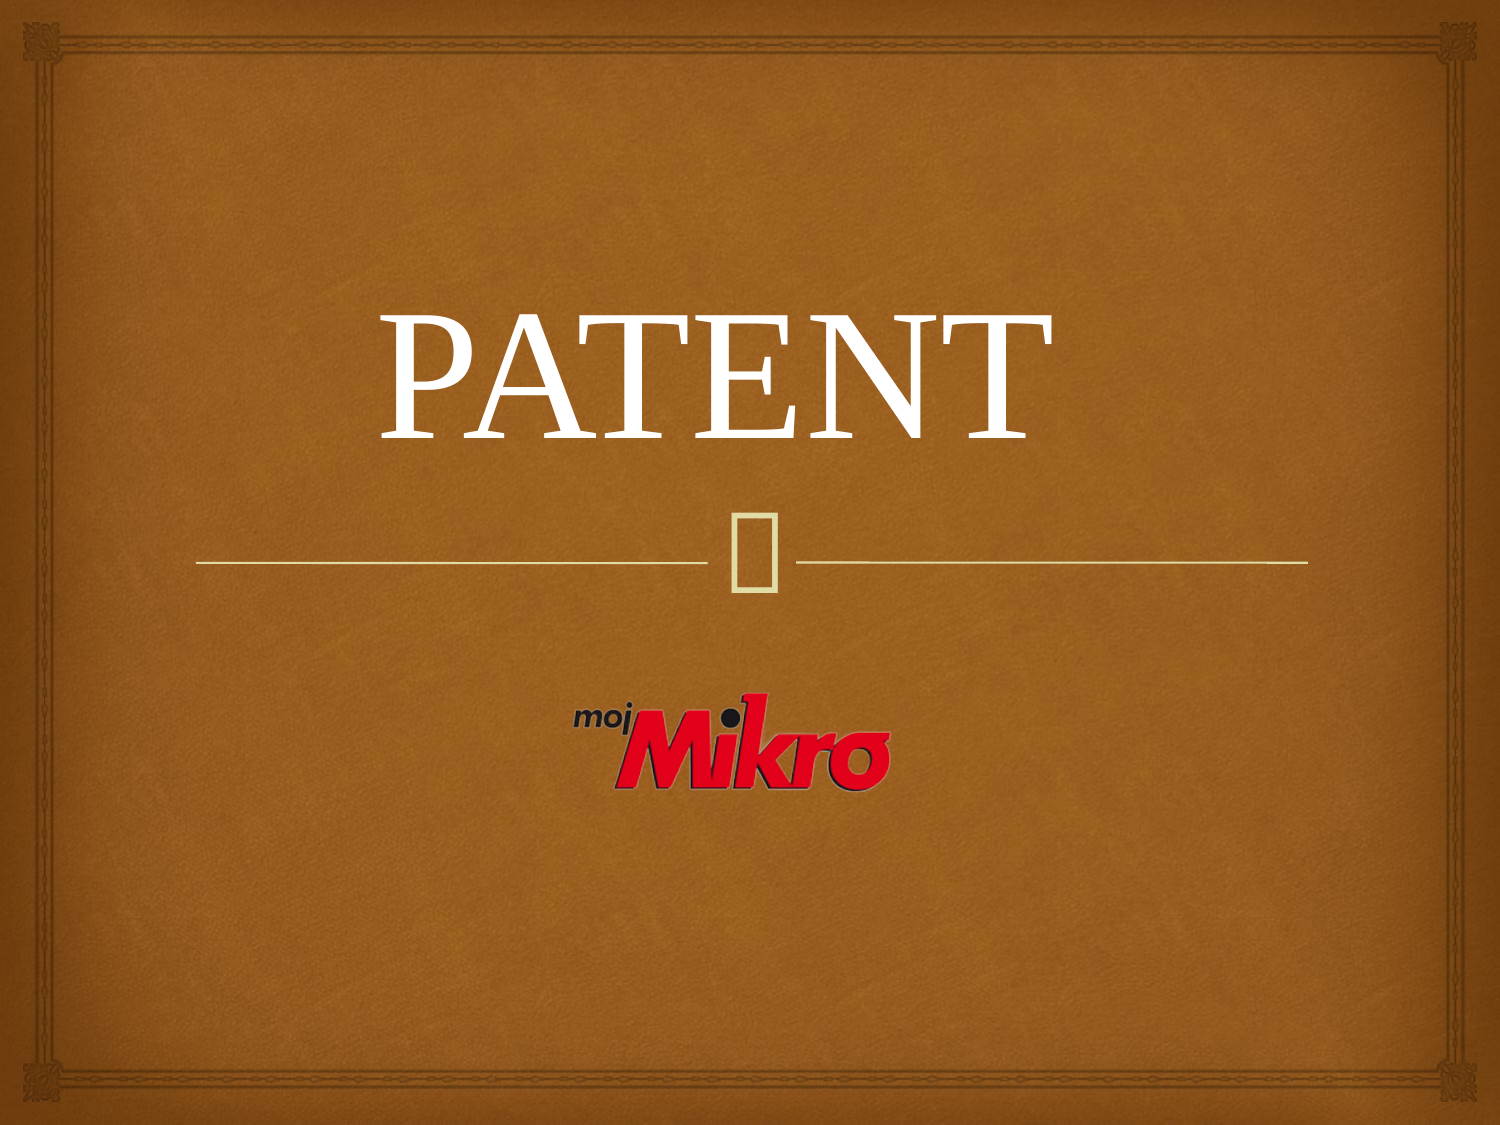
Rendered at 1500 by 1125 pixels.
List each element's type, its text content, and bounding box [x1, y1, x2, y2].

text_box PATENT [360, 243, 1483, 484]
picture [0, 0, 1500, 1125]
